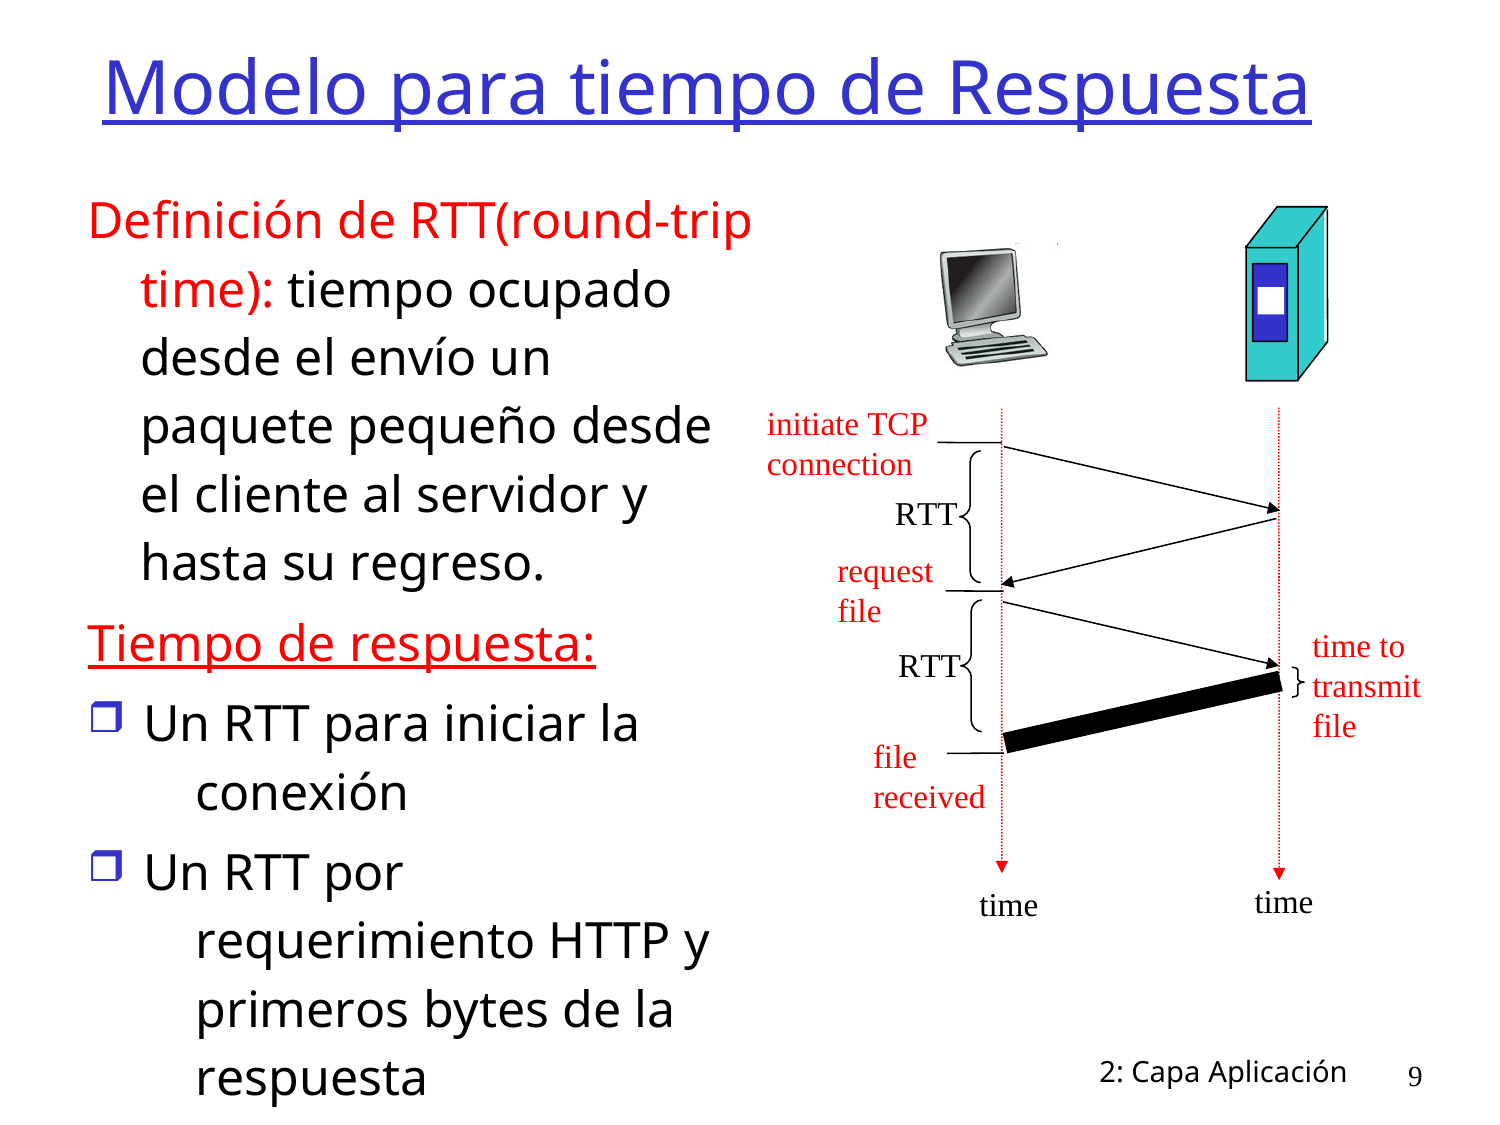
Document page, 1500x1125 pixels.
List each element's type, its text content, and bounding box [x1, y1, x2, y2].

text_box request file [822, 541, 949, 637]
text_box RTT [880, 484, 973, 541]
text_box RTT [883, 636, 977, 692]
text_box file received [858, 727, 1001, 823]
title Modelo para tiempo de Respuesta [87, 23, 1463, 150]
picture [915, 243, 1058, 372]
text_box time [1239, 872, 1329, 929]
text_box time to transmit file [1297, 616, 1445, 753]
list Definición de RTT(round-trip time): tiempo ocupado desde el envío un paquete pequeño desde el cliente al servidor y hasta su regreso. Tiempo de respuesta: Un RTT para iniciar la conexión Un RTT por requerimiento HTTP y primeros bytes de la respuesta Tiempo de transmisión del archivo total = 2RTT + tiempo de transmisión [69, 177, 770, 1081]
text_box time [964, 875, 1054, 931]
text_box [1245, 206, 1328, 382]
text_box initiate TCP connection [752, 394, 944, 491]
